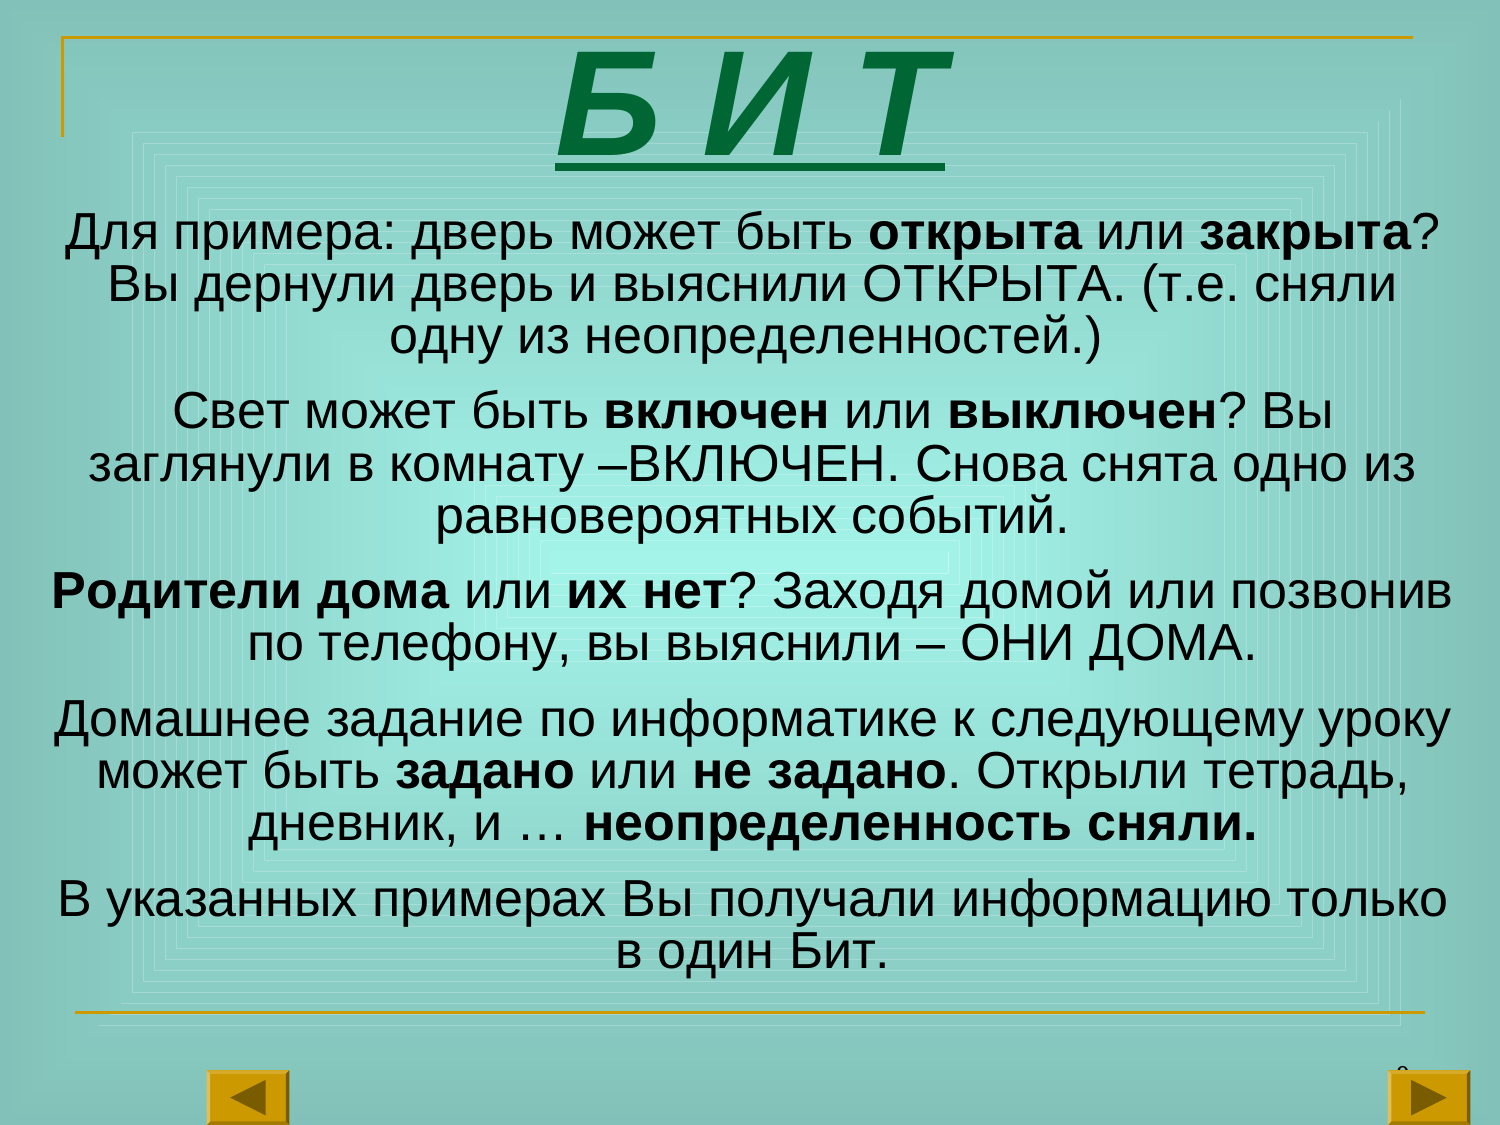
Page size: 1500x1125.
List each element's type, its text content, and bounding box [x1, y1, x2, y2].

text_box Для примера: дверь может быть открыта или закрыта? Вы дернули дверь и выяснили ОТКРЫТА. (т.e. сняли одну из неопределенностей.) Свет может быть включен или выключен? Вы заглянули в комнату –ВКЛЮЧЕН. Снова снята одно из равновероятных событий. Родители дома или их нет? Заходя домой или позвонив по телефону, вы выяснили – ОНИ ДОМА. Домашнее задание по информатике к следующему уроку может быть задано или не задано. Открыли тетрадь, дневник, и … неопределенность сняли. В указанных примерах Вы получали информацию только в один Бит. [29, 199, 1477, 987]
text_box [208, 1070, 290, 1125]
text_box [1389, 1070, 1471, 1125]
title Б И Т [75, 11, 1426, 199]
